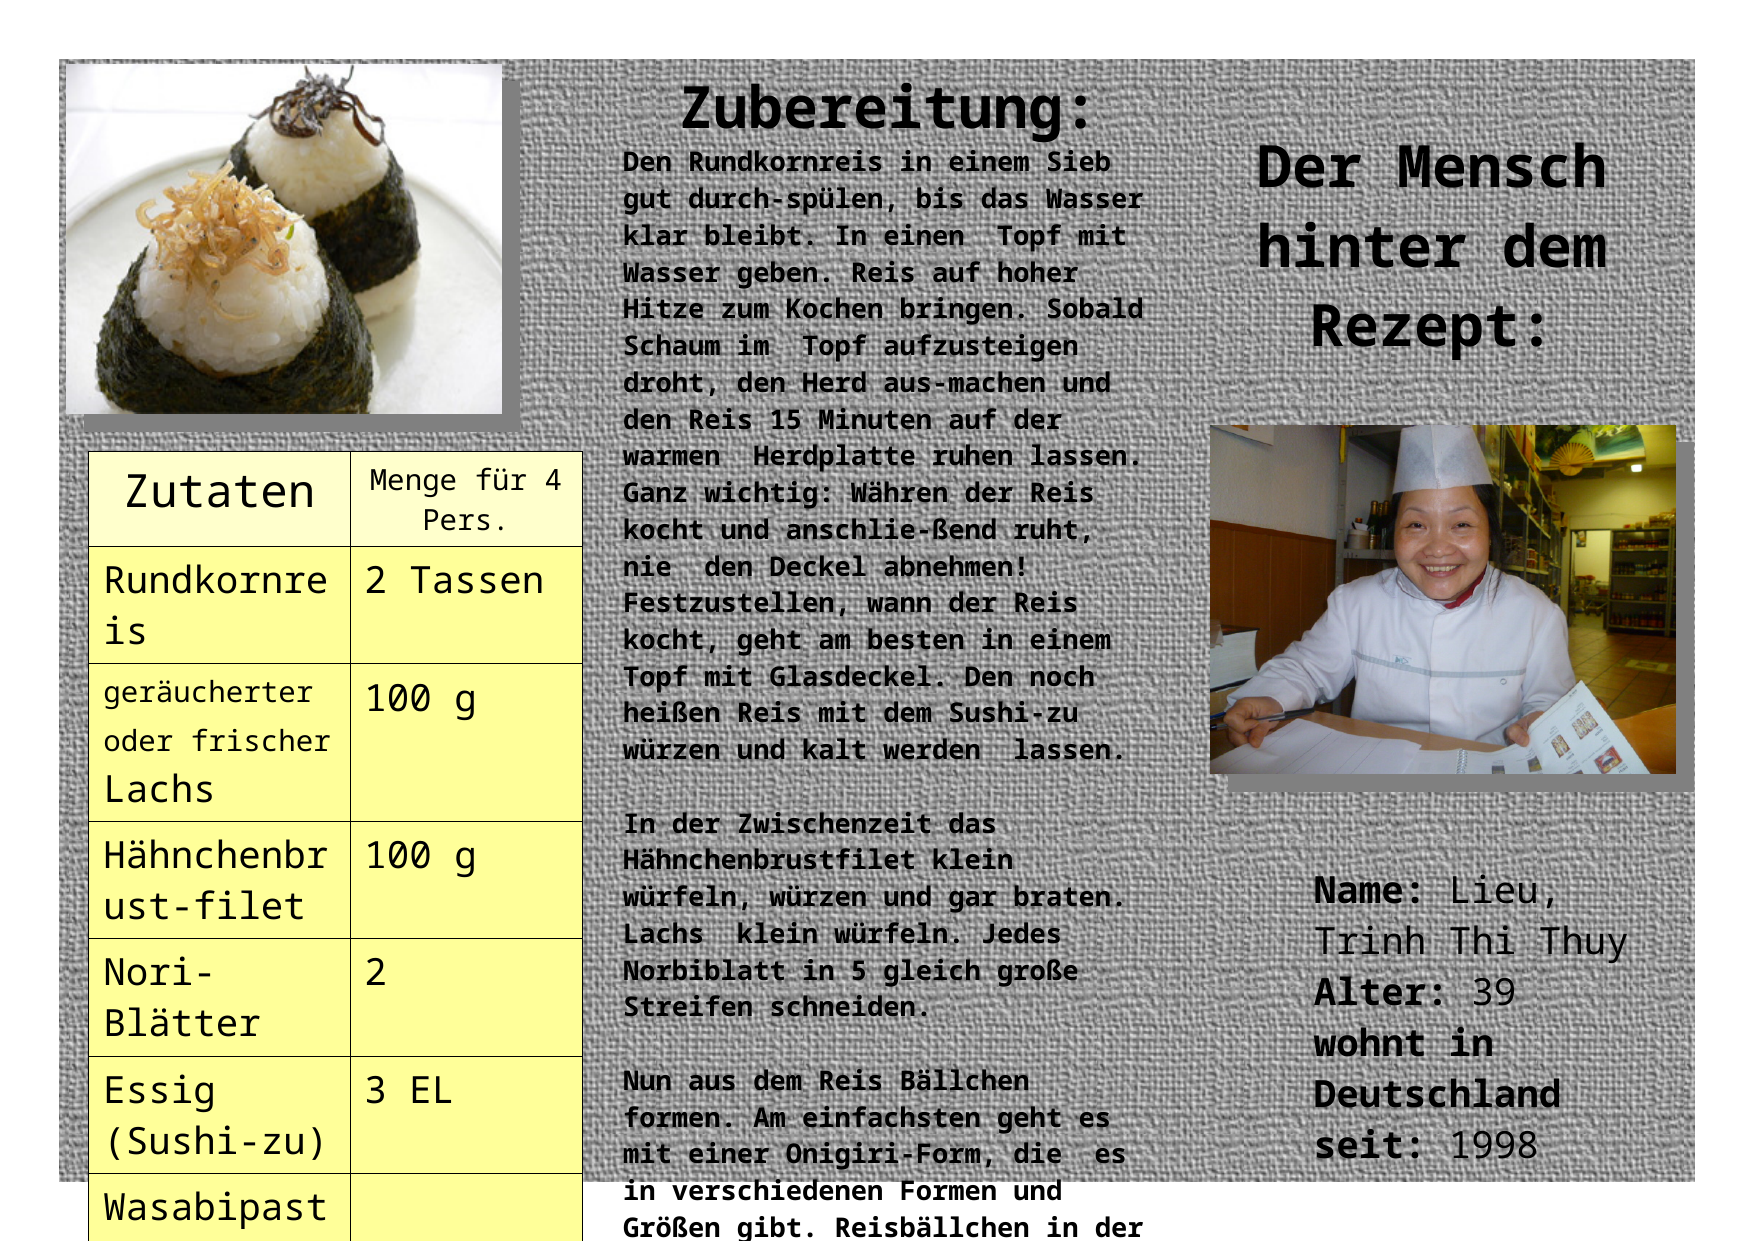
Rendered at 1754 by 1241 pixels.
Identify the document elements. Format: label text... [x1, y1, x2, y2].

text_box Zubereitung: [637, 59, 1140, 135]
table_cell geräucherter oder frischer Lachs [89, 664, 350, 821]
table_header Zutaten [89, 452, 350, 546]
table_cell 3 EL [351, 1057, 582, 1173]
table_cell 2 [351, 939, 582, 1056]
table_cell Wasabipaste [89, 1174, 350, 1241]
table_cell 2 Tassen [351, 547, 582, 663]
text_box Der Mensch hinter dem Rezept: [1181, 118, 1684, 275]
picture [937, 1151, 943, 1160]
text_box Den Rundkornreis in einem Sieb gut durch-spülen, bis das Wasser klar bleibt. In einen Topf mit Wasser geben. Reis auf hoher Hitze zum Kochen bringen. Sobald Schaum im Topf aufzusteigen droht, den Herd aus-machen und den Reis 15 Minuten auf der warmen Herdplatte ruhen lassen. Ganz wichtig: Währen der Reis kocht und anschlie-ßend ruht, nie den Deckel abnehmen! Festzustellen, wann der Reis kocht, geht am besten in einem Topf mit Glasdeckel. Den noch heißen Reis mit dem Sushi-zu würzen und kalt werden lassen. In der Zwischenzeit das Hähnchenbrustfilet klein würfeln, würzen und gar braten. Lachs klein würfeln. Jedes Norbiblatt in 5 gleich große Streifen schneiden. Nun aus dem Reis Bällchen formen. Am einfachsten geht es mit einer Onigiri-Form, die es in verschiedenen Formen und Größen gibt. Reisbällchen in der Mitte mit Lachs oder Hähnchen füllen. Nach Belieben auch einen Tupfer Mayonnaise zur Füllung geben. Die fertigen Onigiri mit etwas Wasabipaste bestreichen und jeweils mit einem Streifen Nori umwickeln. Tipp: Ich mische dem Reis immer noch Furikake-Gewürzmischung bei, damit wird der Onigiri noch leckerer [608, 135, 1170, 1149]
table_cell Rundkornreis [89, 547, 350, 663]
picture [790, 1149, 796, 1160]
picture [839, 1151, 845, 1160]
text_box Name: Lieu, Trinh Thi Thuy Alter: 39 wohnt in Deutschland seit: 1998 [1299, 856, 1654, 1098]
table_cell Nori-Blätter [89, 939, 350, 1056]
table_cell [351, 1174, 582, 1241]
table_header Menge für 4 Pers. [351, 452, 582, 546]
picture [59, 59, 1695, 1182]
table_cell 100 g [351, 822, 582, 938]
table_cell Hähnchenbrust-filet [89, 822, 350, 938]
table_cell Essig (Sushi-zu) [89, 1057, 350, 1173]
picture [1018, 1151, 1024, 1160]
table_cell 100 g [351, 664, 582, 821]
